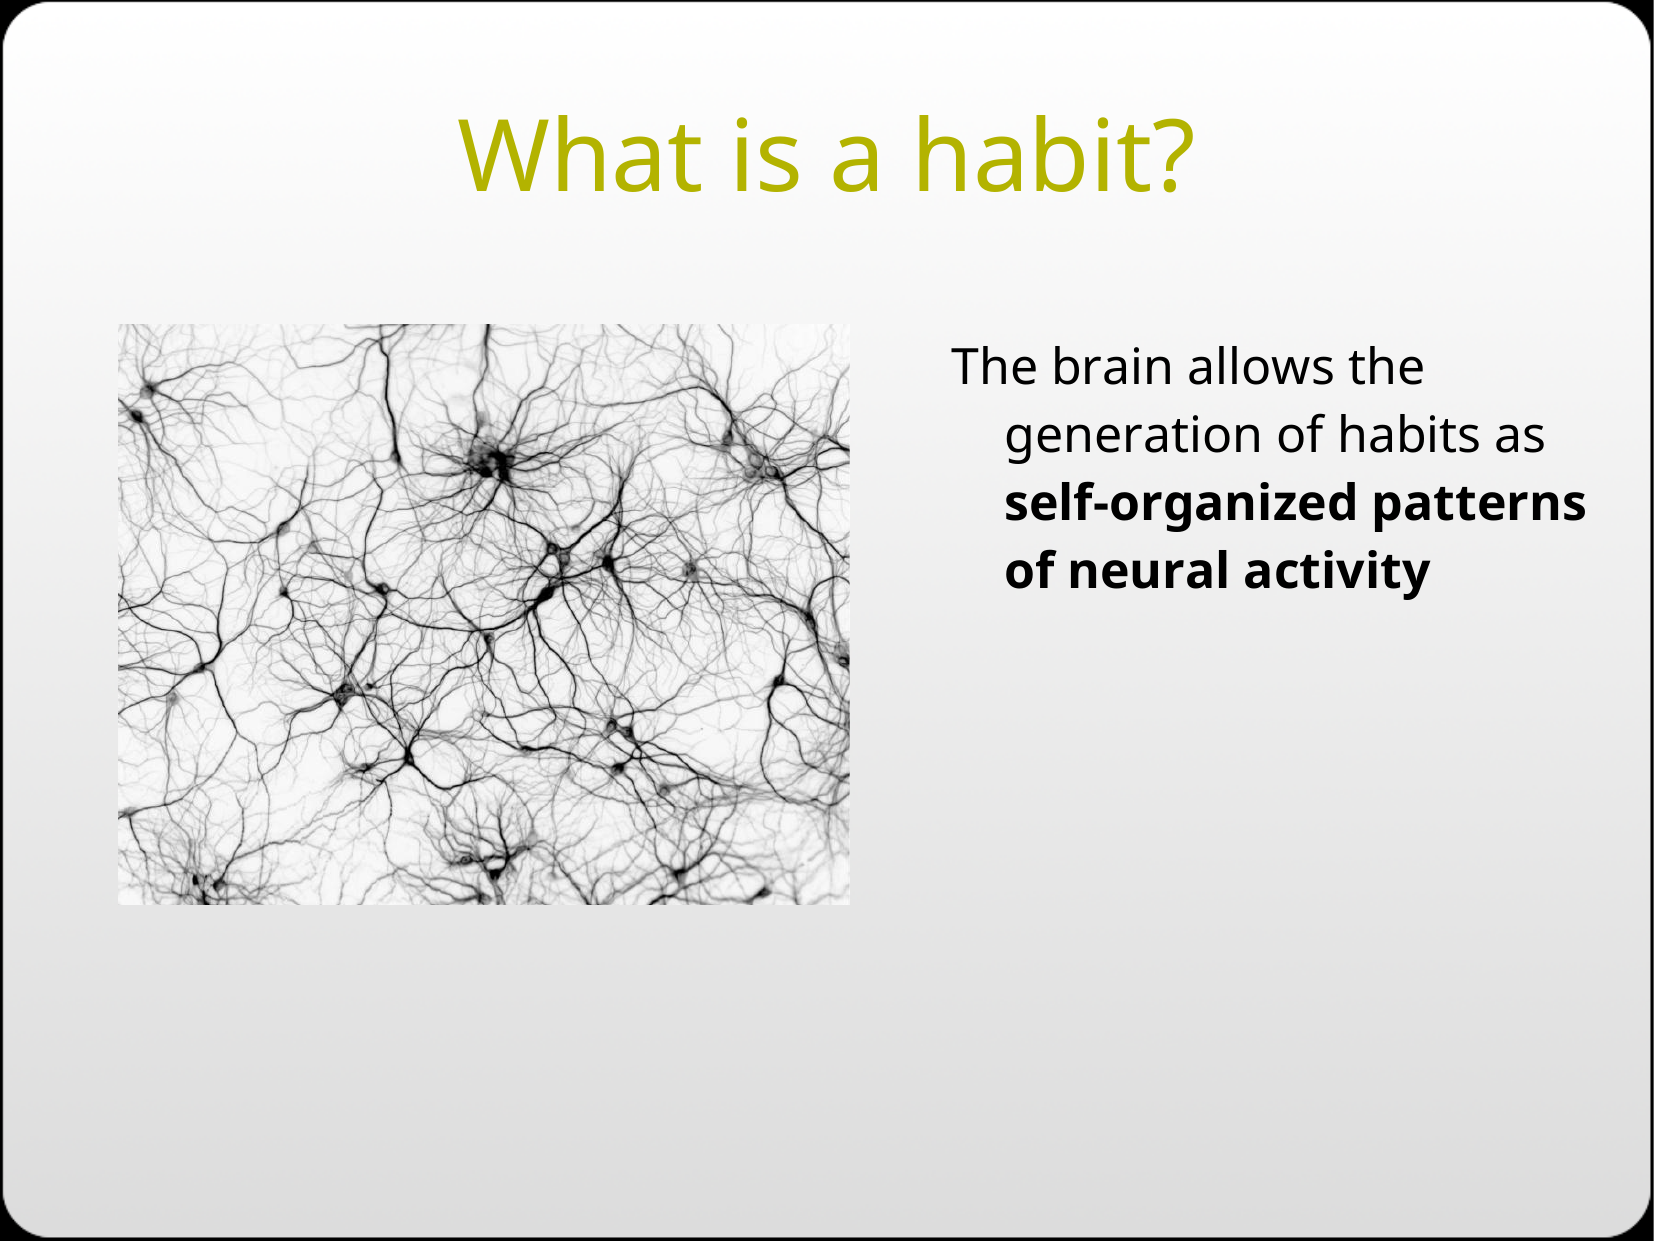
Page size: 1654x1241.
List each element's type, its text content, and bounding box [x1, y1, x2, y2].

title What is a habit? [82, 49, 1571, 257]
list The brain allows the generation of habits as self-organized patterns of neural activity [933, 330, 1625, 1150]
picture [0, 0, 1654, 1241]
